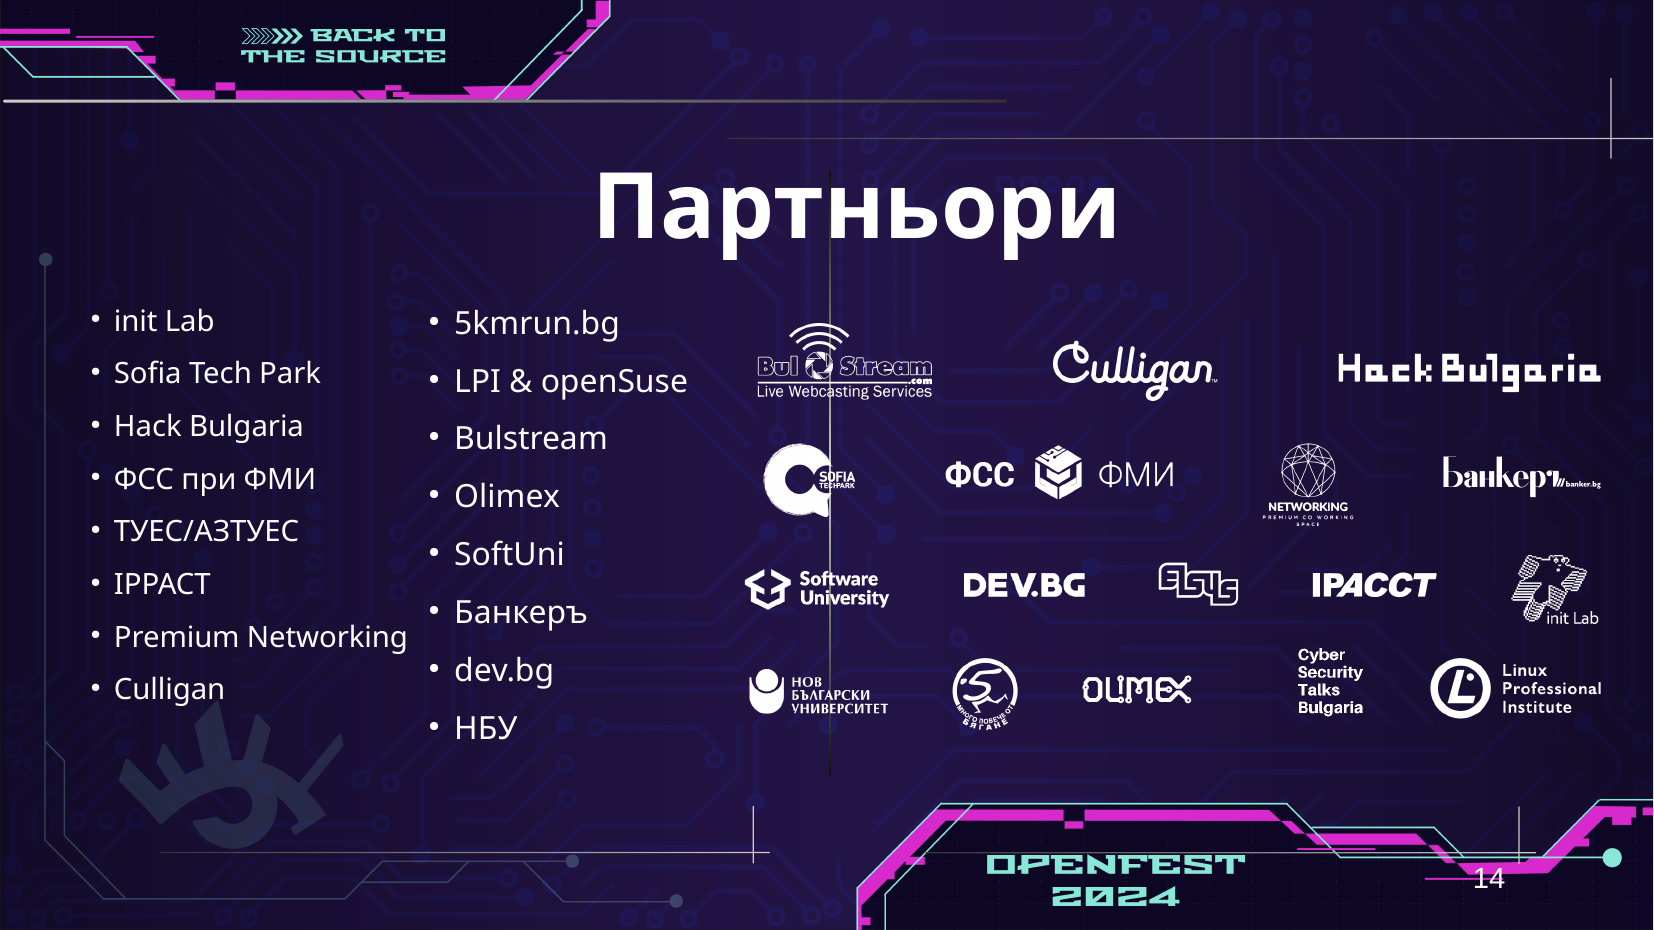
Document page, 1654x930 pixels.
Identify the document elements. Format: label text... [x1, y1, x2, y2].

list init Lab Sofia Tech Park Hack Bulgaria ФСС при ФМИ ТУЕС/АЗТУЕС IPPACT Premium Networking Culligan [82, 300, 413, 751]
list 5kmrun.bg LPI & openSuse Bulstream Olimex SoftUni Банкеръ dev.bg НБУ [420, 300, 712, 751]
picture [0, 0, 1654, 930]
title Партньори [75, 138, 1640, 268]
